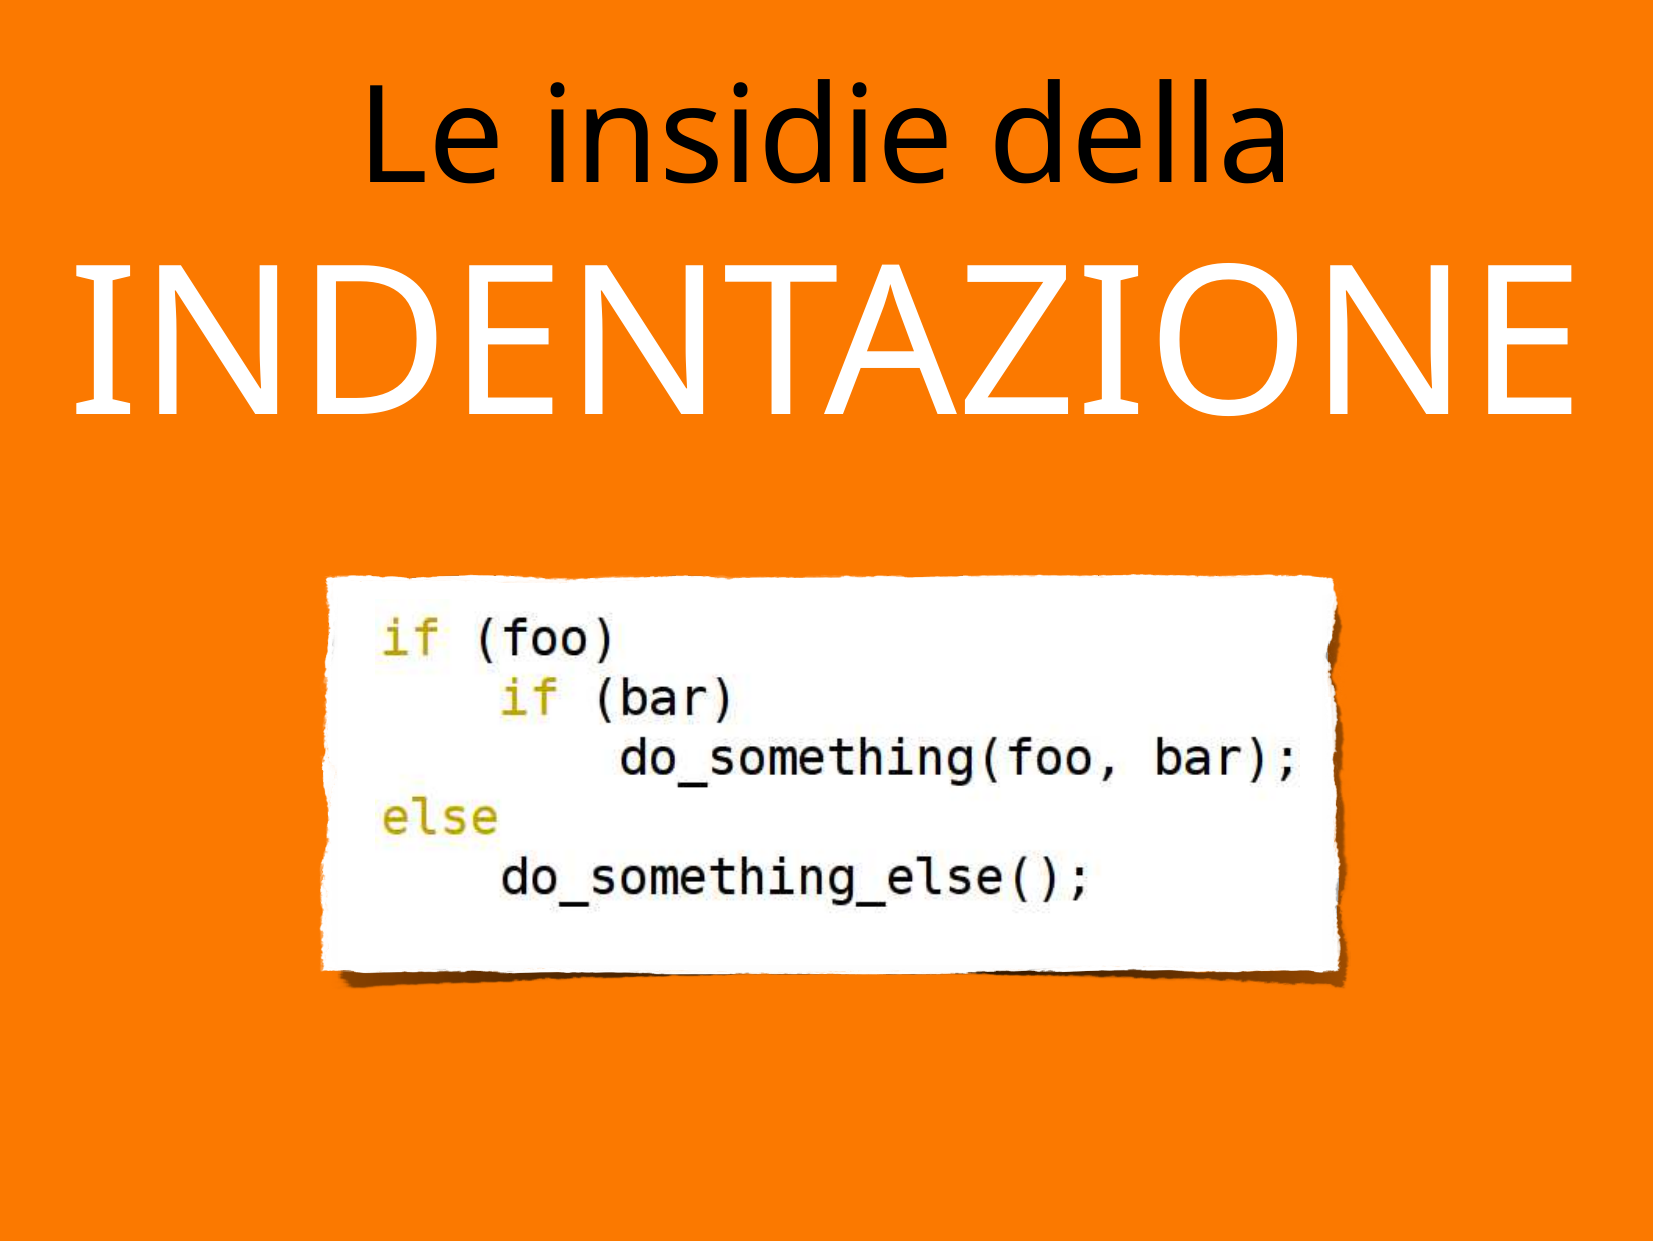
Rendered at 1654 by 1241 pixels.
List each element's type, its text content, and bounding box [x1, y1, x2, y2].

picture [315, 569, 1351, 991]
text_box INDENTAZIONE [0, 185, 1653, 451]
title Le insidie della [0, 45, 1653, 185]
